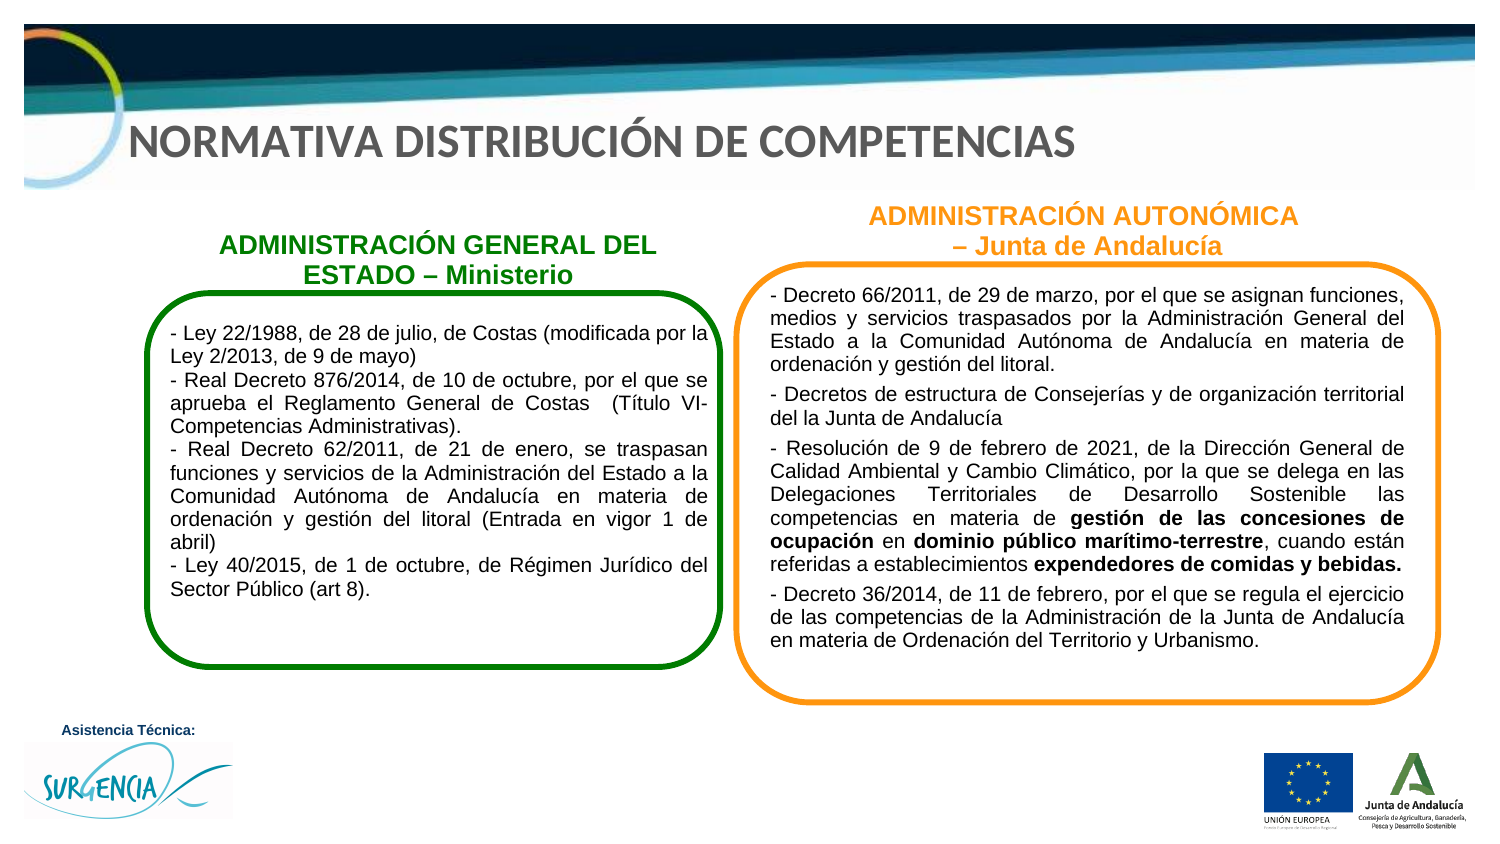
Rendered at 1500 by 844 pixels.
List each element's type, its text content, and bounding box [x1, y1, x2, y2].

text_box ADMINISTRACIÓN GENERAL DEL ESTADO – Ministerio [157, 222, 719, 286]
text_box NORMATIVA DISTRIBUCIÓN DE COMPETENCIAS [128, 90, 1163, 191]
text_box Asistencia Técnica: [41, 705, 216, 754]
text_box - Decreto 66/2011, de 29 de marzo, por el que se asignan funciones, medios y servicios traspasados por la Administración General del Estado a la Comunidad Autónoma de Andalucía en materia de ordenación y gestión del litoral. - Decretos de estructura de Consejerías y de organización territorial del la Junta de Andalucía - Resolución de 9 de febrero de 2021, de la Dirección General de Calidad Ambiental y Cambio Climático, por la que se delega en las Delegaciones Territoriales de Desarrollo Sostenible las competencias en materia de gestión de las concesiones de ocupación en dominio público marítimo-terrestre, cuando están referidas a establecimientos expendedores de comidas y bebidas. - Decreto 36/2014, de 11 de febrero, por el que se regula el ejercicio de las competencias de la Administración de la Junta de Andalucía en materia de Ordenación del Territorio y Urbanismo. [757, 275, 1417, 693]
text_box ADMINISTRACIÓN AUTONÓMICA – Junta de Andalucía [799, 193, 1376, 256]
picture [24, 24, 1475, 190]
text_box - Ley 22/1988, de 28 de julio, de Costas (modificada por la Ley 2/2013, de 9 de mayo) - Real Decreto 876/2014, de 10 de octubre, por el que se aprueba el Reglamento General de Costas (Título VI-Competencias Administrativas). - Real Decreto 62/2011, de 21 de enero, se traspasan funciones y servicios de la Administración del Estado a la Comunidad Autónoma de Andalucía en materia de ordenación y gestión del litoral (Entrada en vigor 1 de abril) - Ley 40/2015, de 1 de octubre, de Régimen Jurídico del Sector Público (art 8). [157, 314, 721, 636]
picture [1264, 753, 1476, 830]
picture [24, 742, 233, 819]
